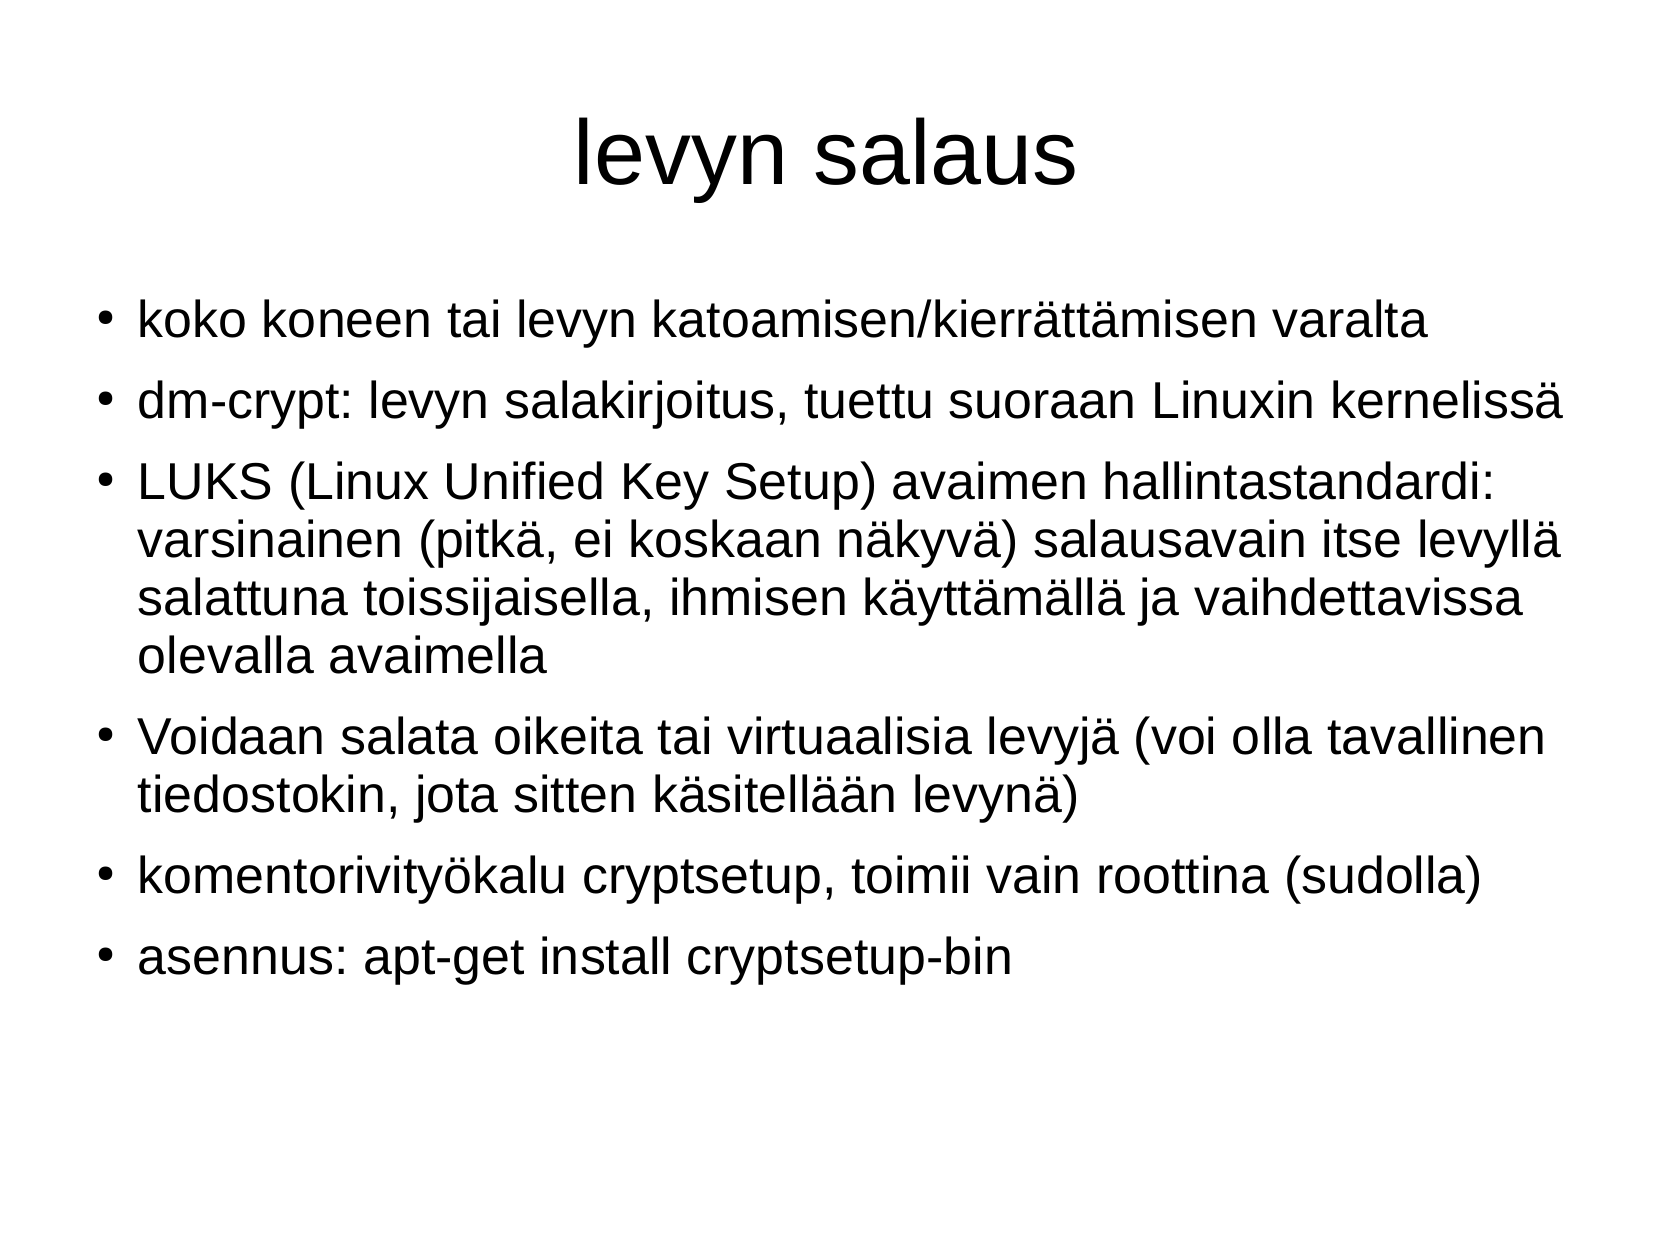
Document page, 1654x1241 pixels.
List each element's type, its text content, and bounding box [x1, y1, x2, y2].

list koko koneen tai levyn katoamisen/kierrättämisen varalta dm-crypt: levyn salakirjoitus, tuettu suoraan Linuxin kernelissä LUKS (Linux Unified Key Setup) avaimen hallintastandardi: varsinainen (pitkä, ei koskaan näkyvä) salausavain itse levyllä salattuna toissijaisella, ihmisen käyttämällä ja vaihdettavissa olevalla avaimella Voidaan salata oikeita tai virtuaalisia levyjä (voi olla tavallinen tiedostokin, jota sitten käsitellään levynä) komentorivityökalu cryptsetup, toimii vain roottina (sudolla) asennus: apt-get install cryptsetup-bin [82, 290, 1571, 1010]
title levyn salaus [82, 49, 1571, 257]
